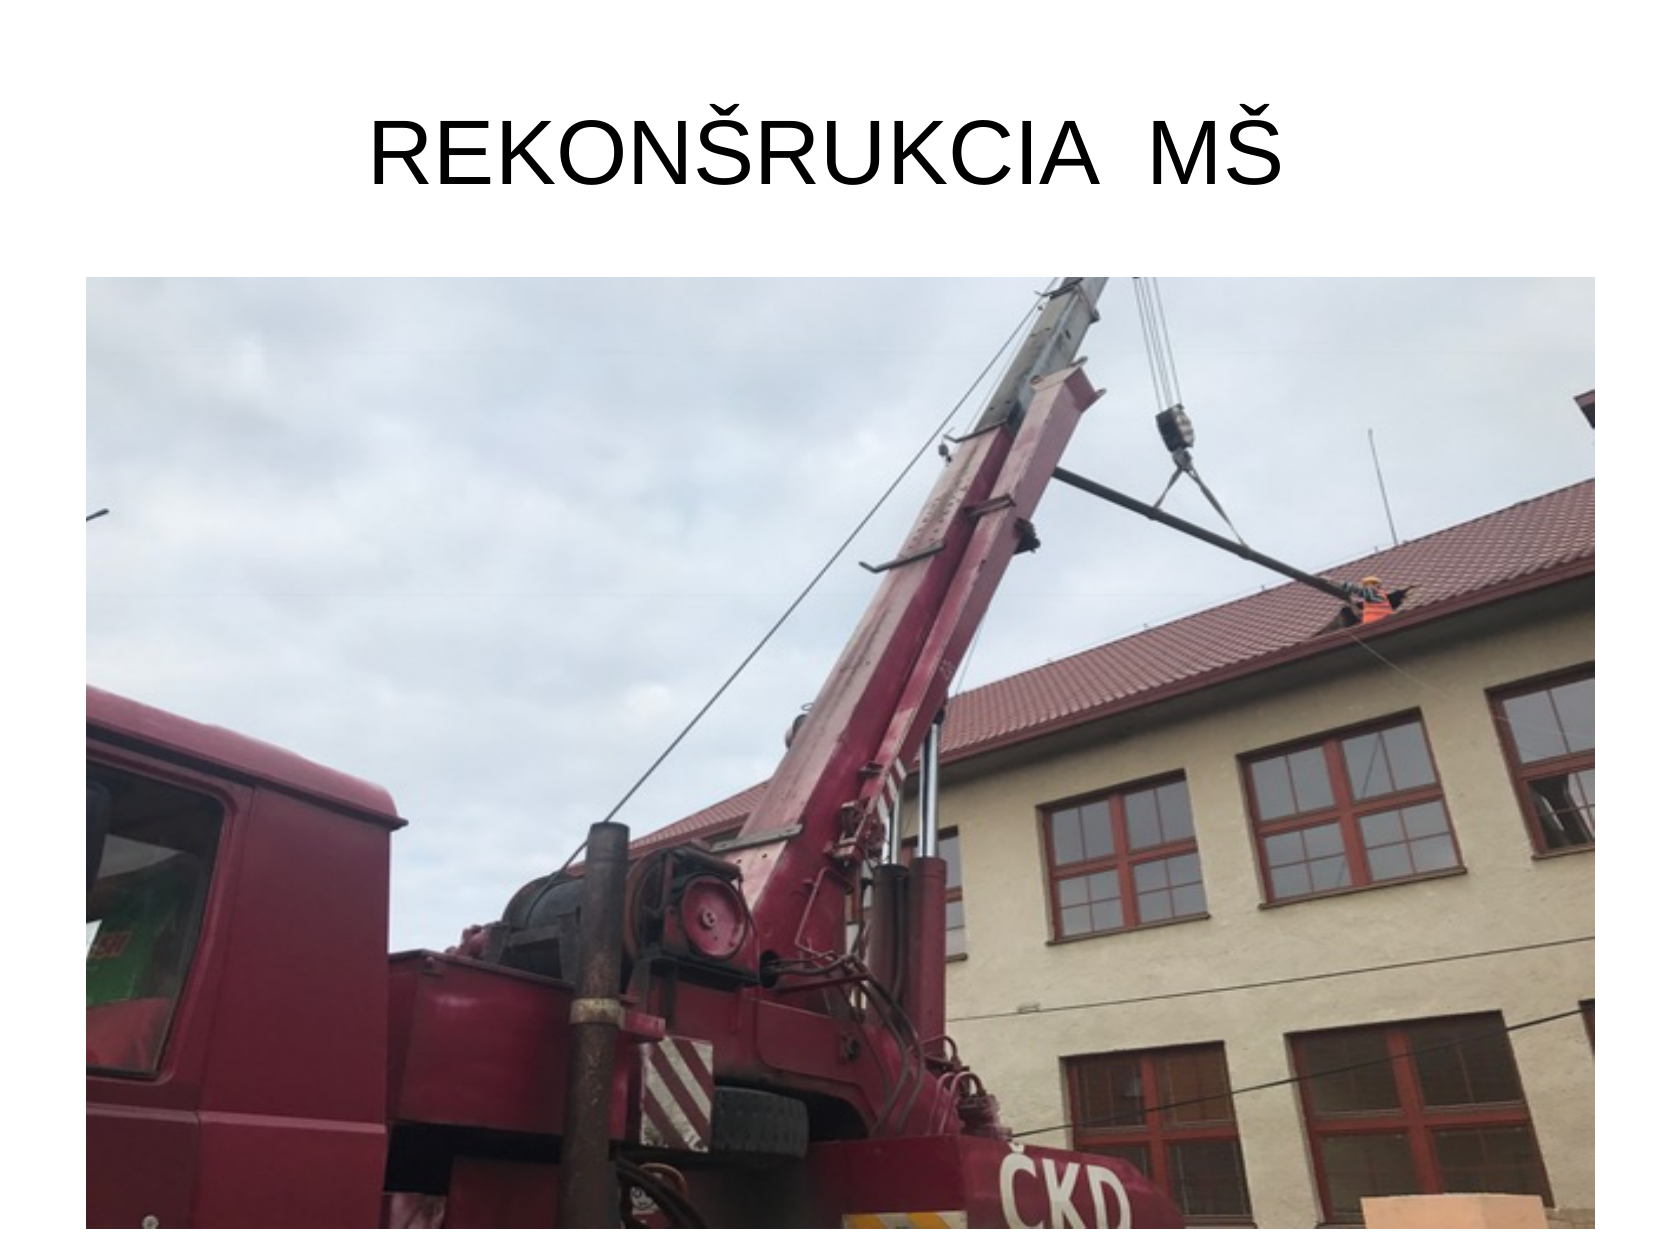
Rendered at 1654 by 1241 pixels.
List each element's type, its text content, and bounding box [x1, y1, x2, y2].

title REKONŠRUKCIA MŠ [82, 49, 1571, 257]
picture [86, 277, 1595, 1229]
